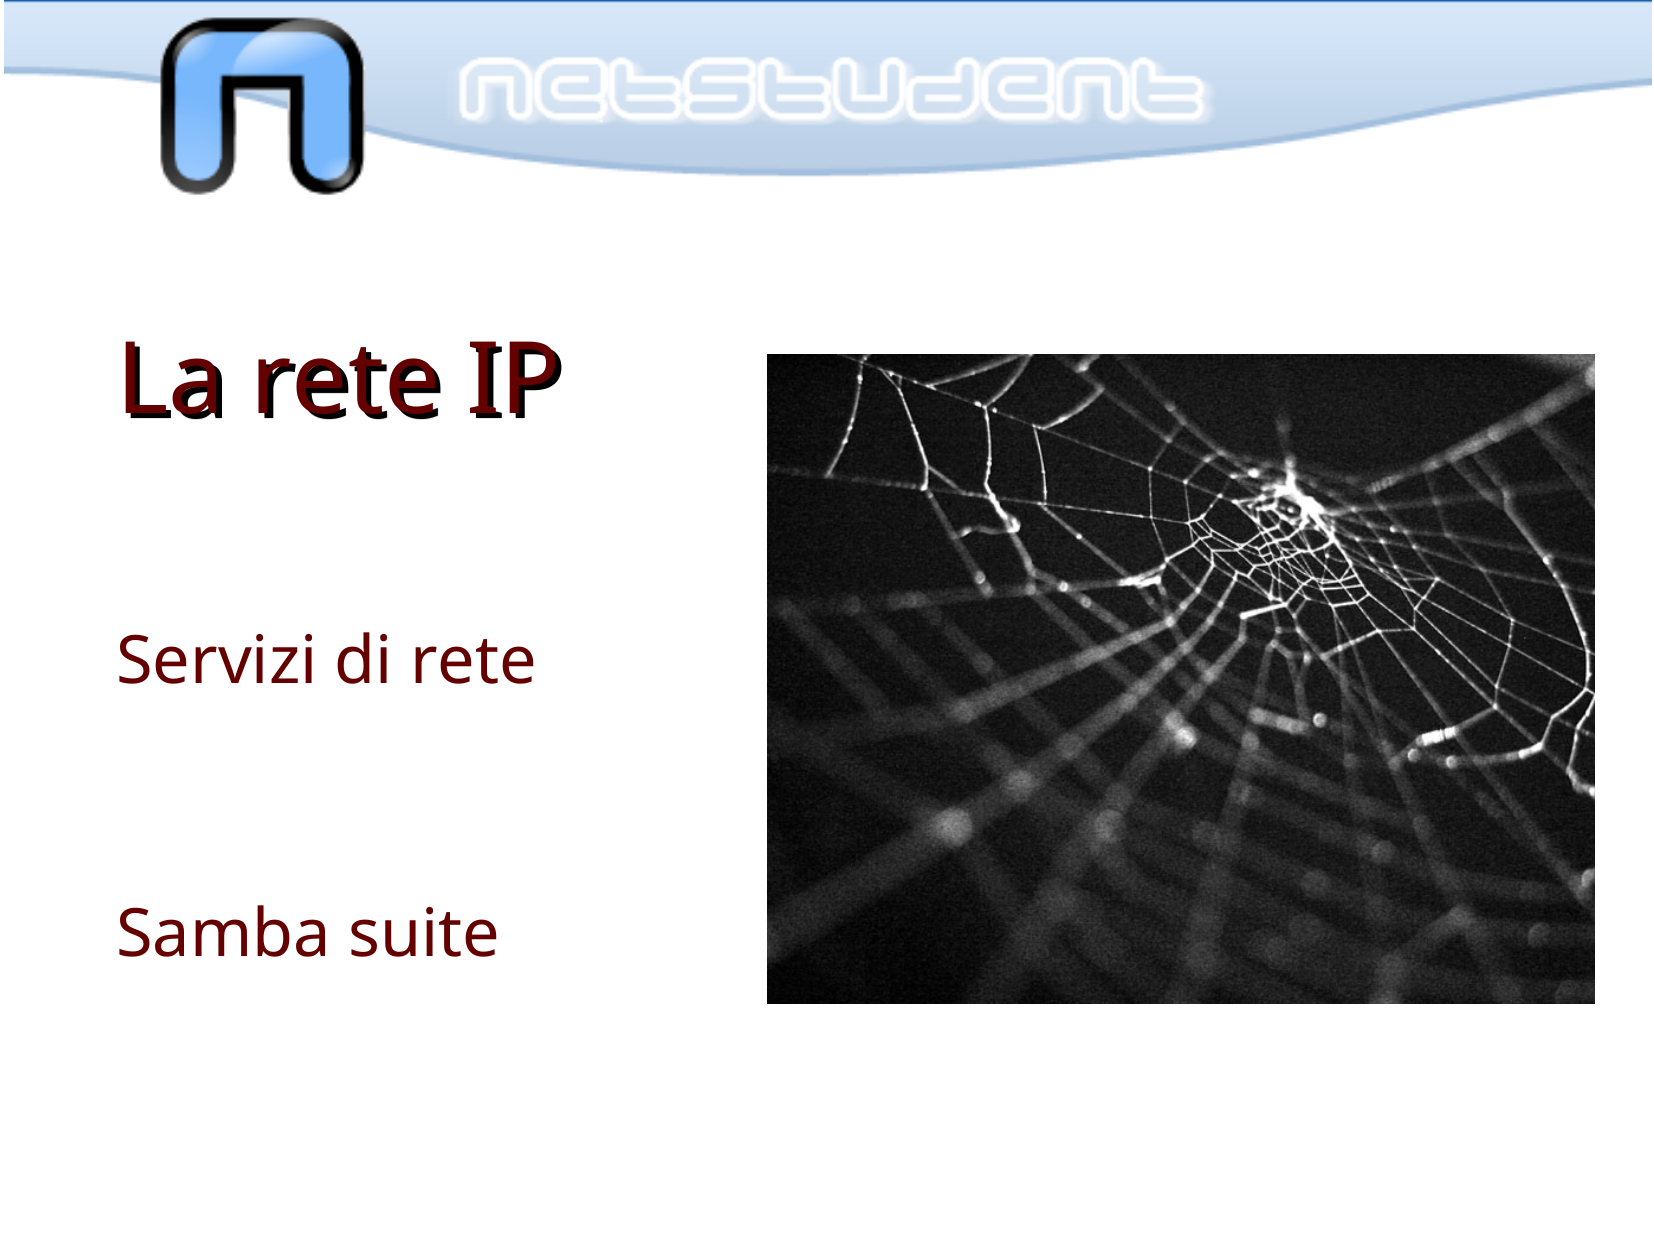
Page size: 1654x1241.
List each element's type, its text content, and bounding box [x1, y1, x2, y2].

picture [0, 0, 1654, 1241]
title La rete IP Servizi di rete Samba suite [110, 348, 1211, 934]
